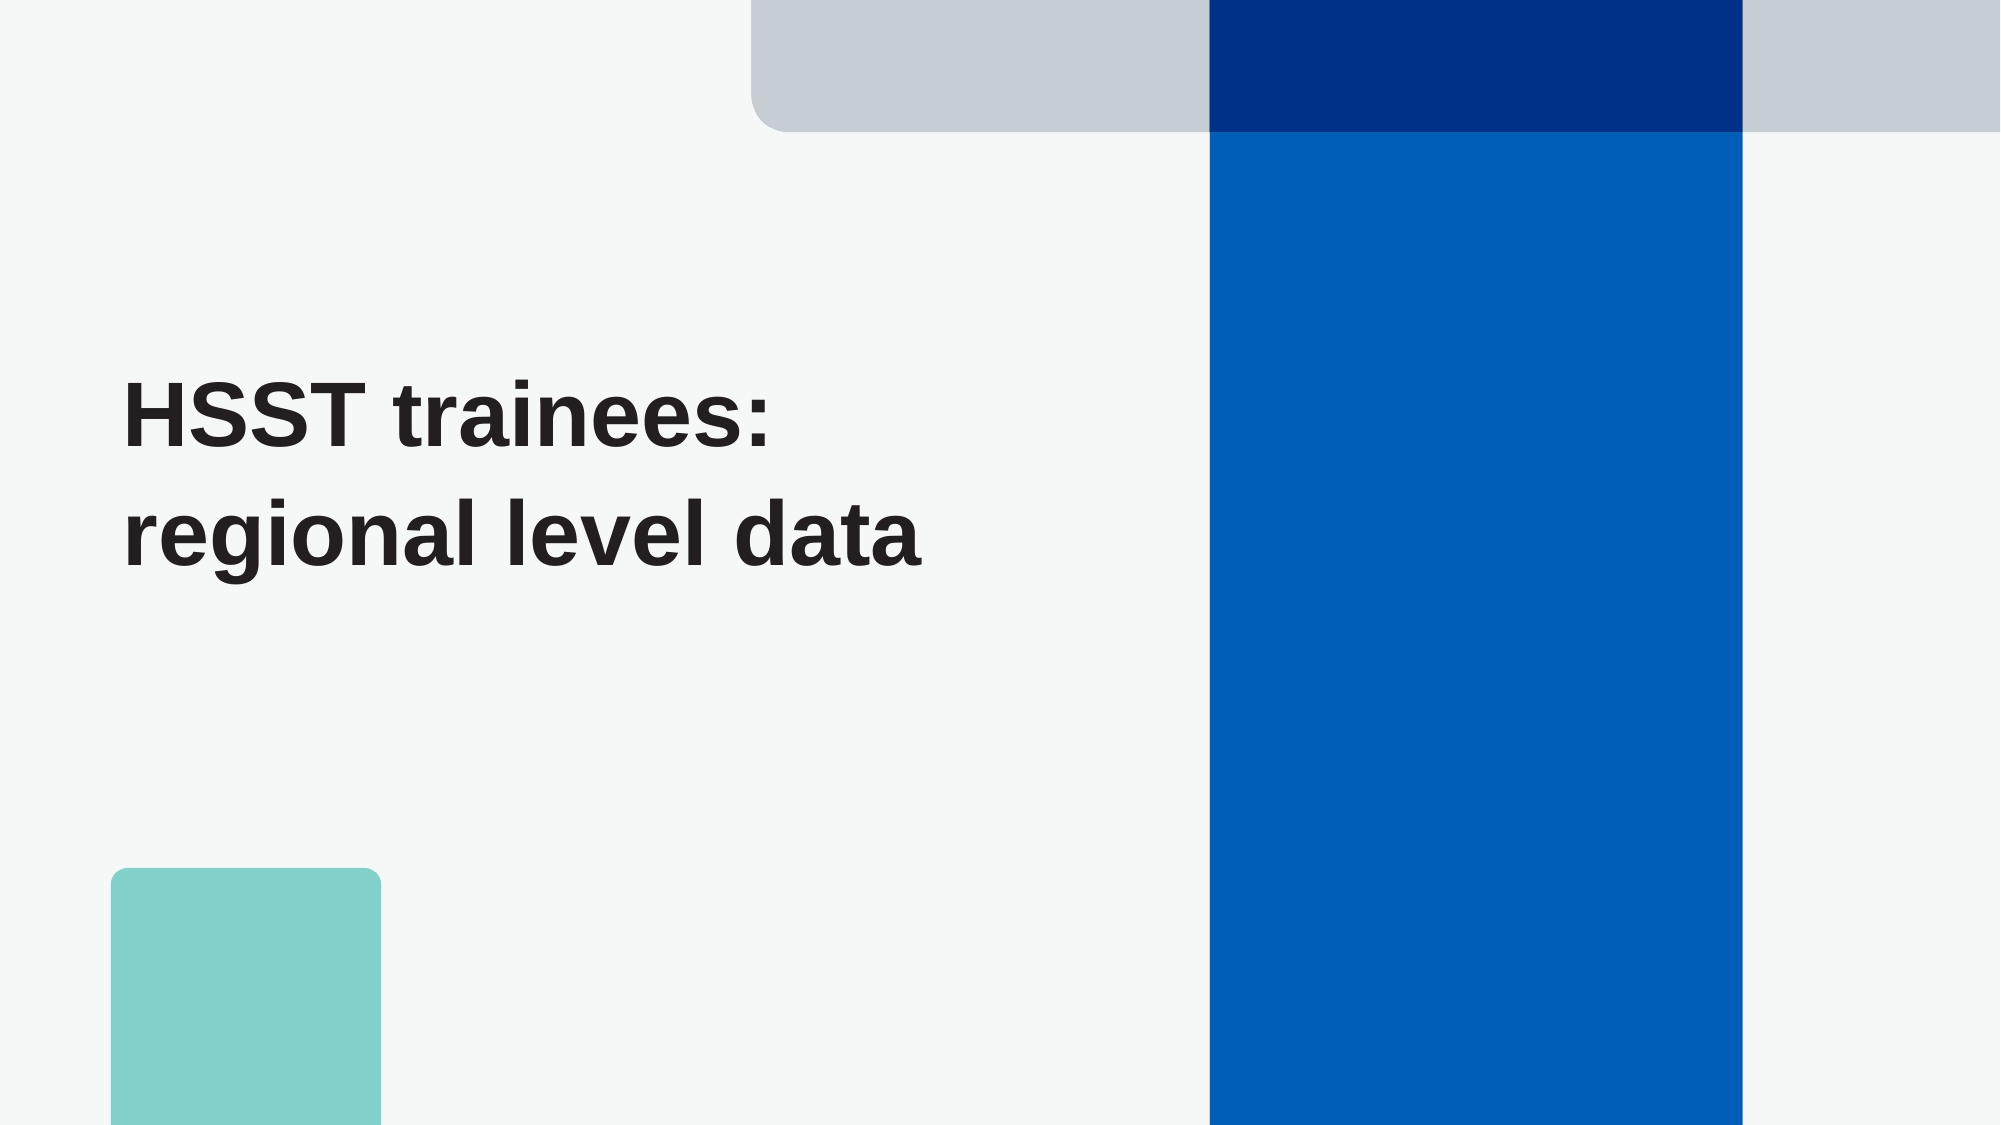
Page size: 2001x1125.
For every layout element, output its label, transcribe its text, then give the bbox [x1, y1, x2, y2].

title HSST trainees: regional level data [122, 355, 1188, 573]
